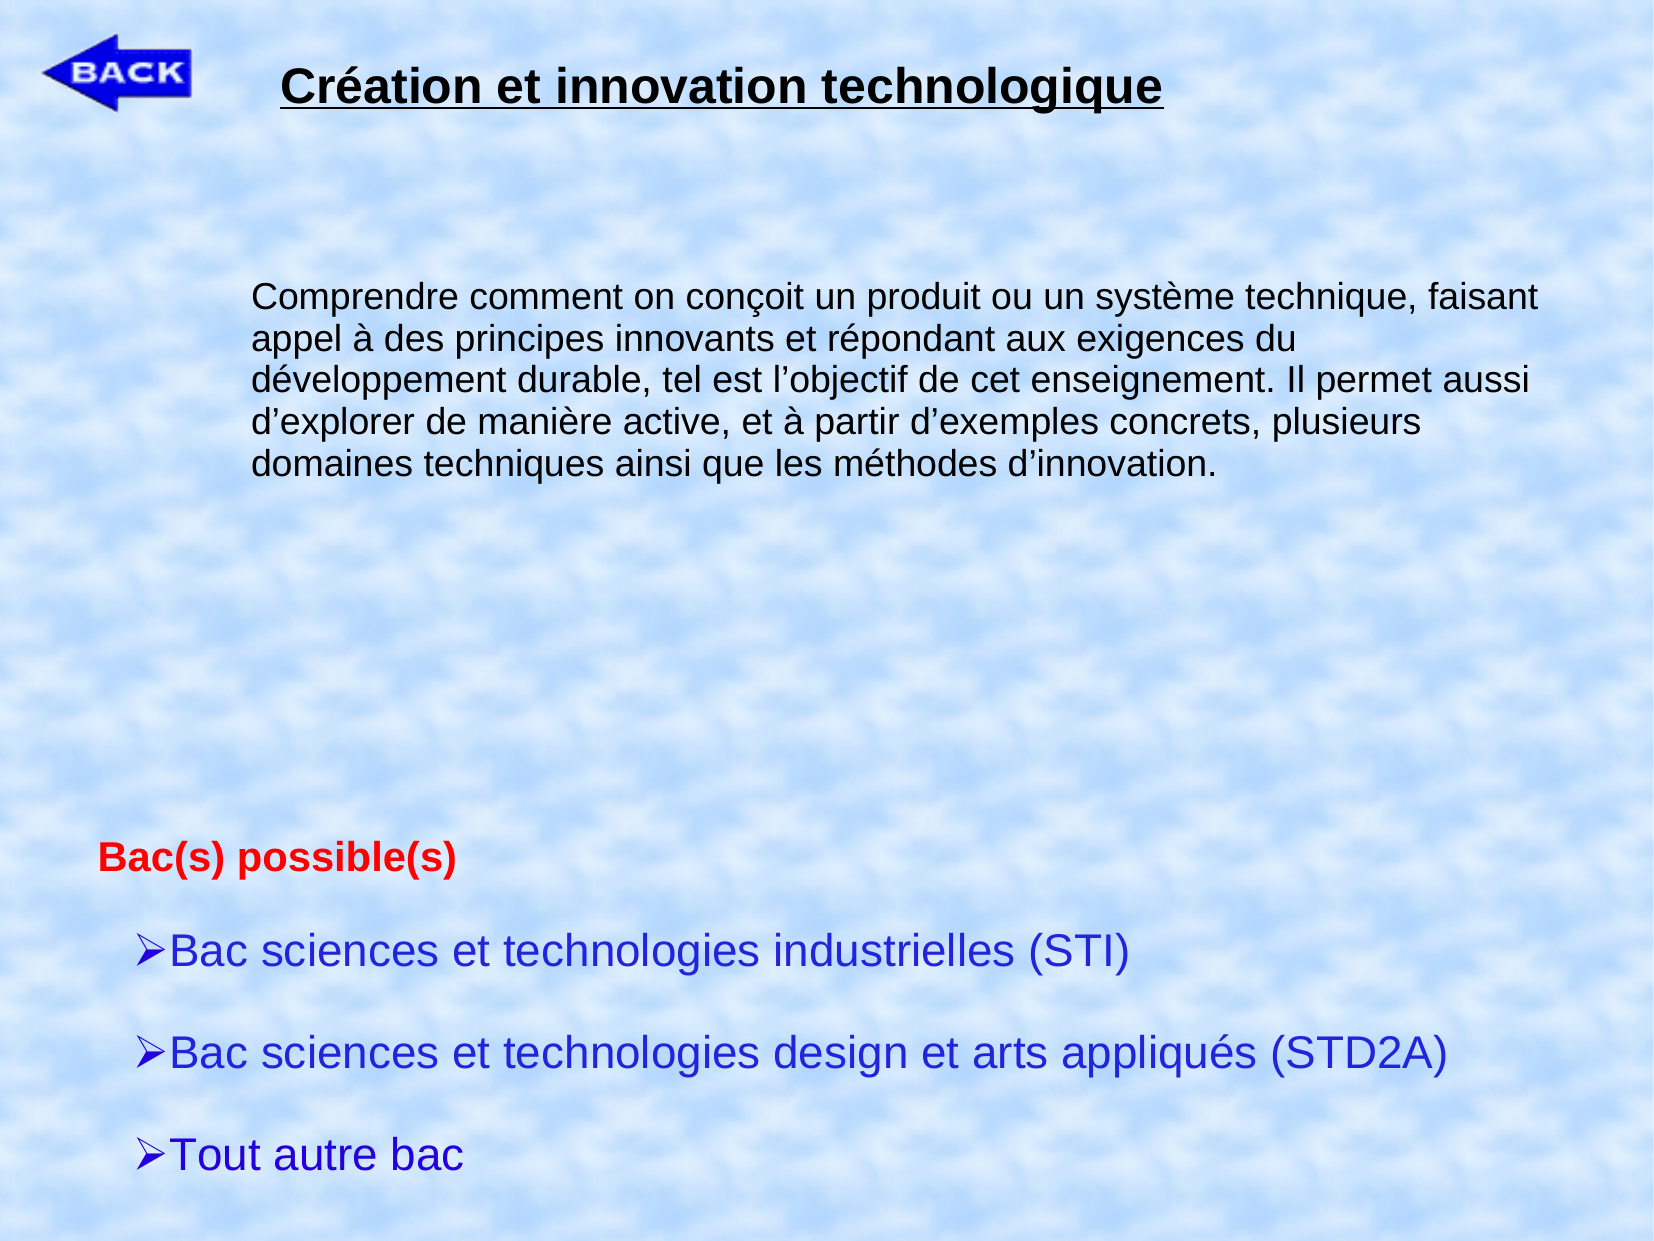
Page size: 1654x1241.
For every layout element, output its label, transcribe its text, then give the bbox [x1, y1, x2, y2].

picture [0, 0, 1654, 1241]
text_box Création et innovation technologique [265, 48, 1211, 178]
text_box Bac(s) possible(s) [82, 826, 473, 889]
text_box Bac sciences et technologies industrielles (STI) Bac sciences et technologies design et arts appliqués (STD2A) Tout autre bac [118, 915, 1595, 1123]
text_box Comprendre comment on conçoit un produit ou un système technique, faisant appel à des principes innovants et répondant aux exigences du développement durable, tel est l’objectif de cet enseignement. Il permet aussi d’explorer de manière active, et à partir d’exemples concrets, plusieurs domaines techniques ainsi que les méthodes d’innovation. [236, 265, 1566, 680]
